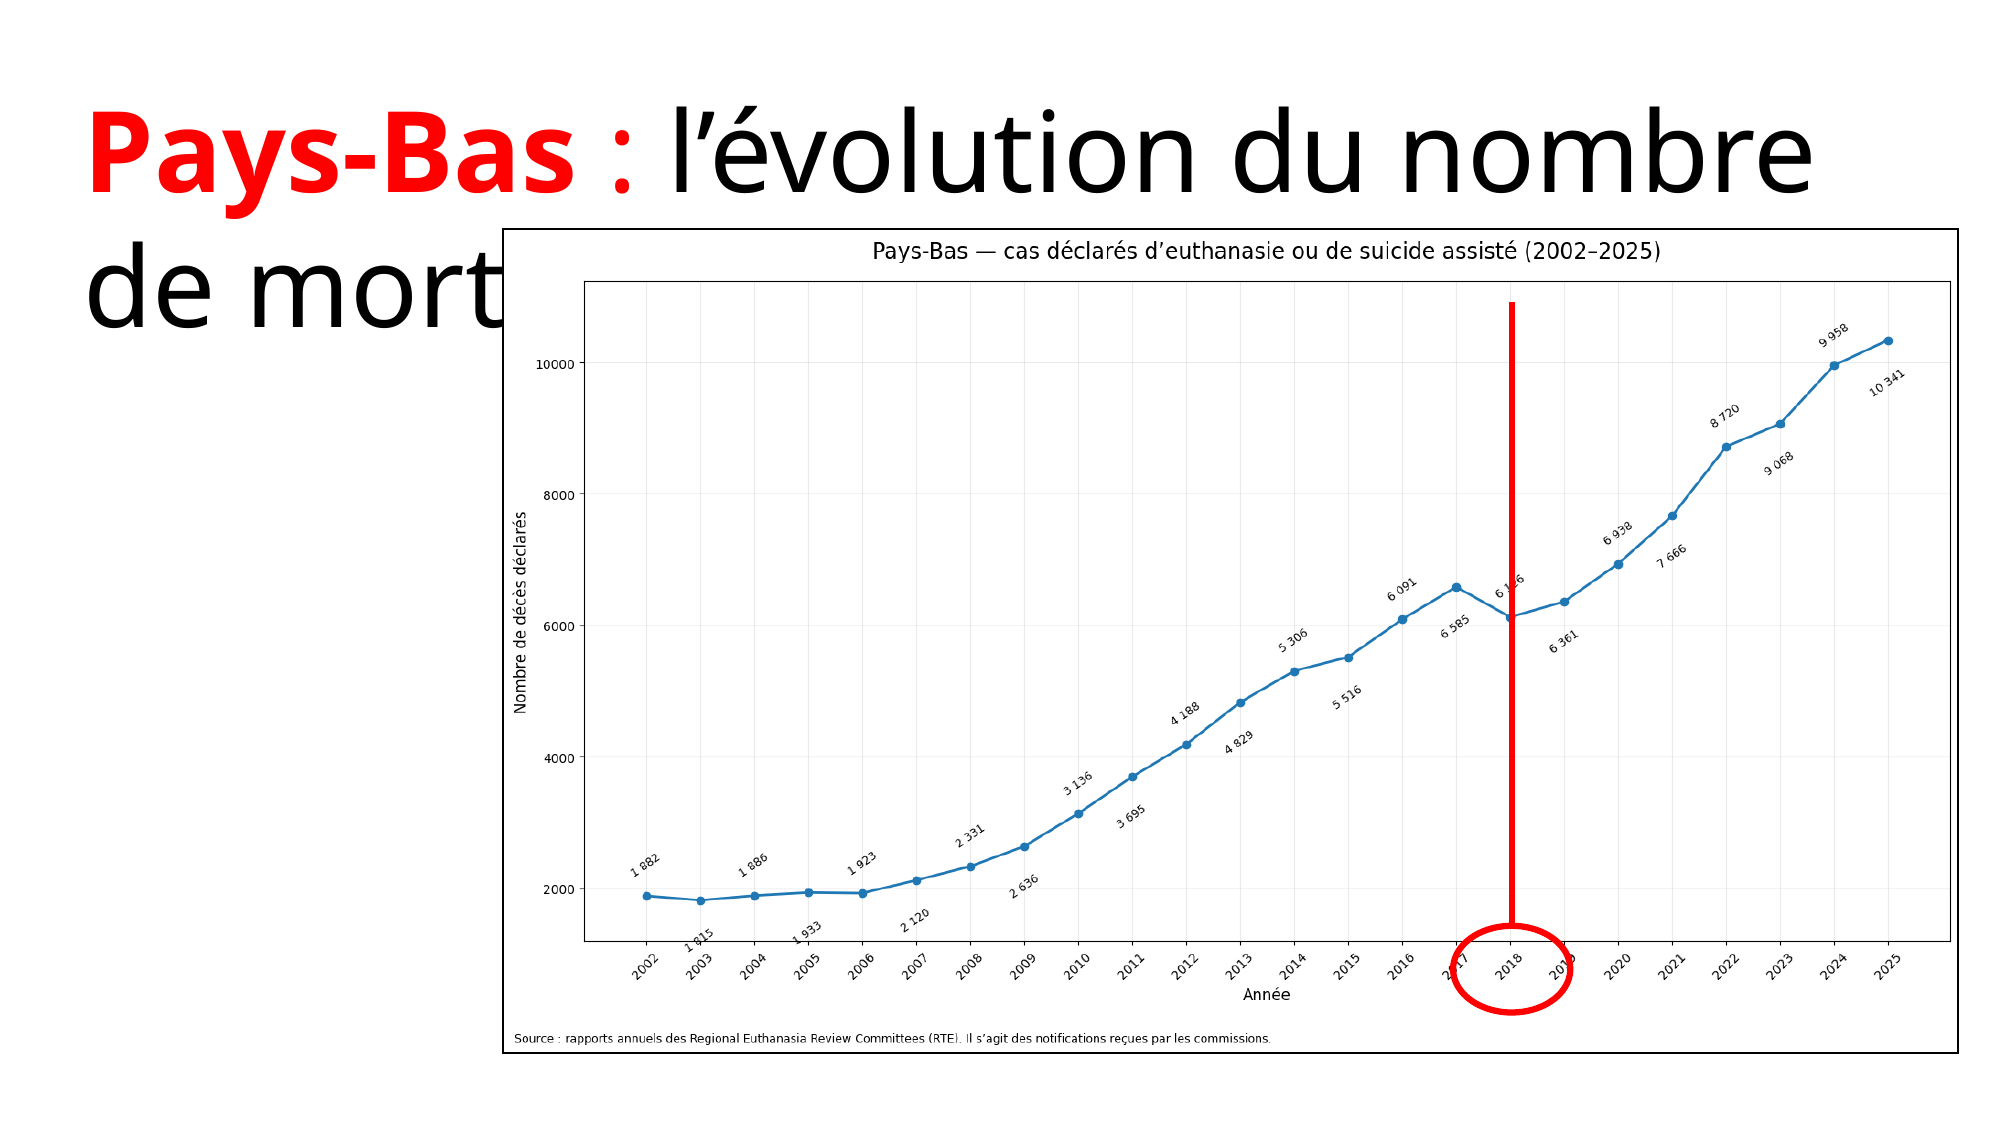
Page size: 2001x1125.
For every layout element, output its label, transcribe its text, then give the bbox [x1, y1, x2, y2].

text_box Pays-Bas : l’évolution du nombre de morts assistées [68, 72, 1958, 361]
picture [504, 230, 1958, 1053]
